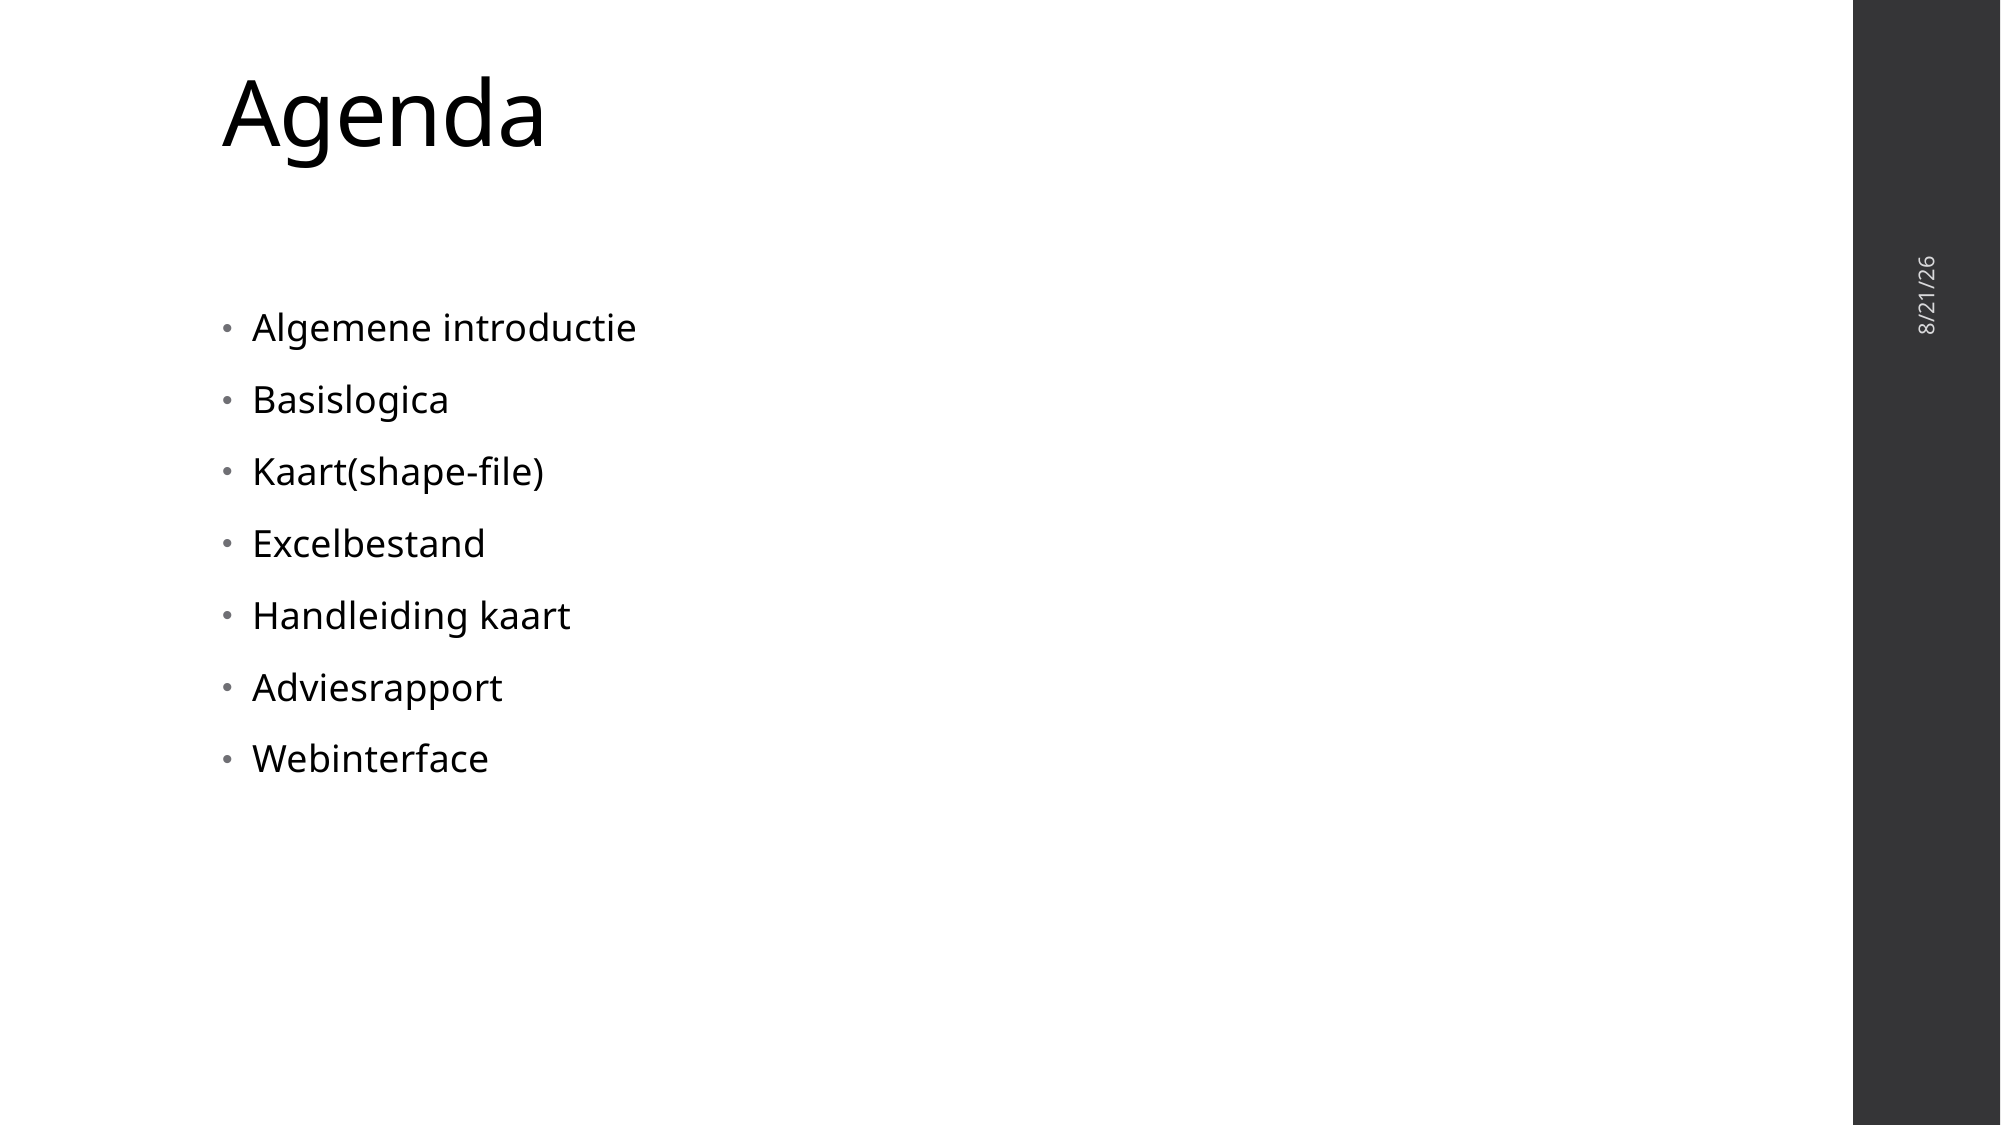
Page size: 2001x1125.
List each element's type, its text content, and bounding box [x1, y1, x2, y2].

text_box 1/27/2026 [1897, 37, 1958, 351]
list Algemene introductie Basislogica Kaart(shape-file) Excelbestand Handleiding kaart Adviesrapport Webinterface [206, 299, 1617, 1014]
title Agenda [206, 60, 1797, 278]
